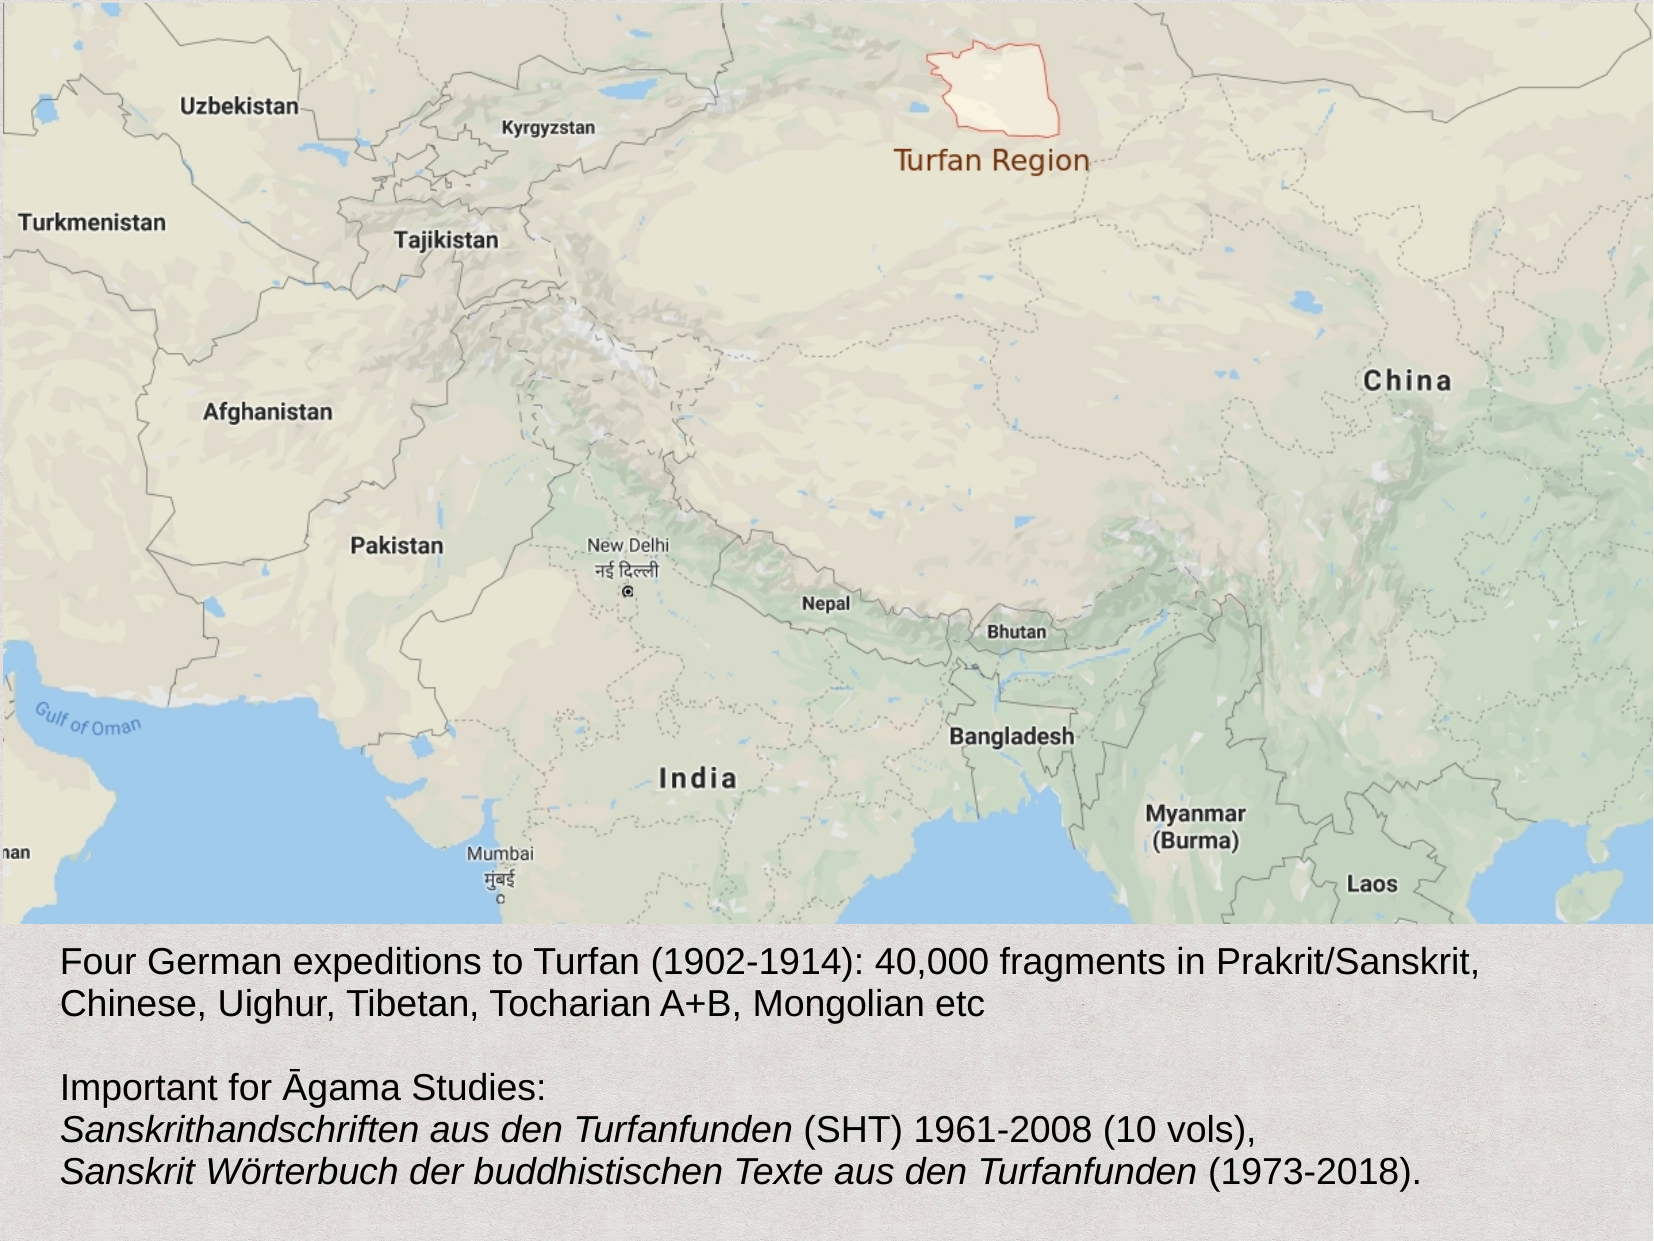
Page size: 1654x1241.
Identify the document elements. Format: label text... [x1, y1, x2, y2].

text_box Four German expeditions to Turfan (1902-1914): 40,000 fragments in Prakrit/Sanskrit, Chinese, Uighur, Tibetan, Tocharian A+B, Mongolian etc Important for Āgama Studies: Sanskrithandschriften aus den Turfanfunden (SHT) 1961-2008 (10 vols), Sanskrit Wörterbuch der buddhistischen Texte aus den Turfanfunden (1973-2018). [45, 933, 1606, 1201]
picture [0, 0, 1654, 1241]
